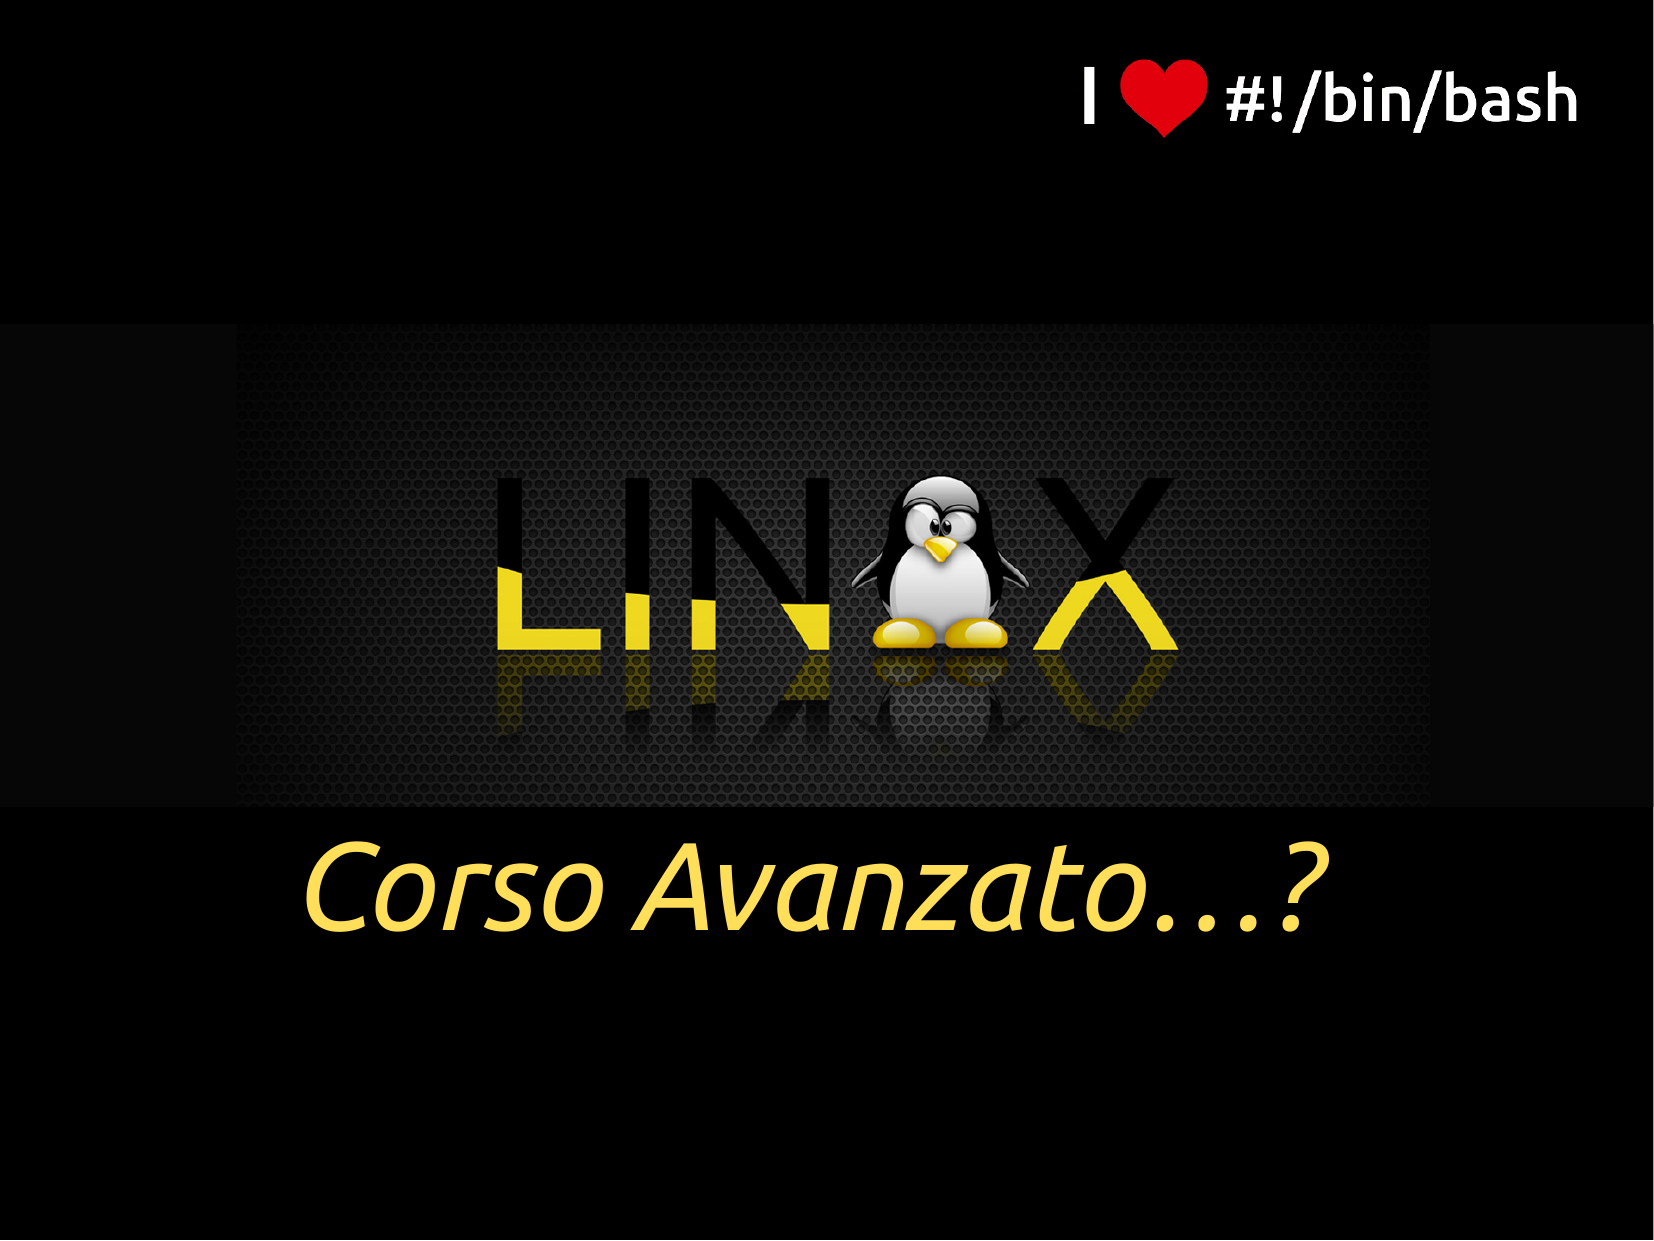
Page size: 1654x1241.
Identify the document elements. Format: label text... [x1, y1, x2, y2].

picture [1064, 45, 1595, 154]
picture [0, 324, 1654, 807]
text_box Corso Avanzato…? [276, 806, 1377, 975]
